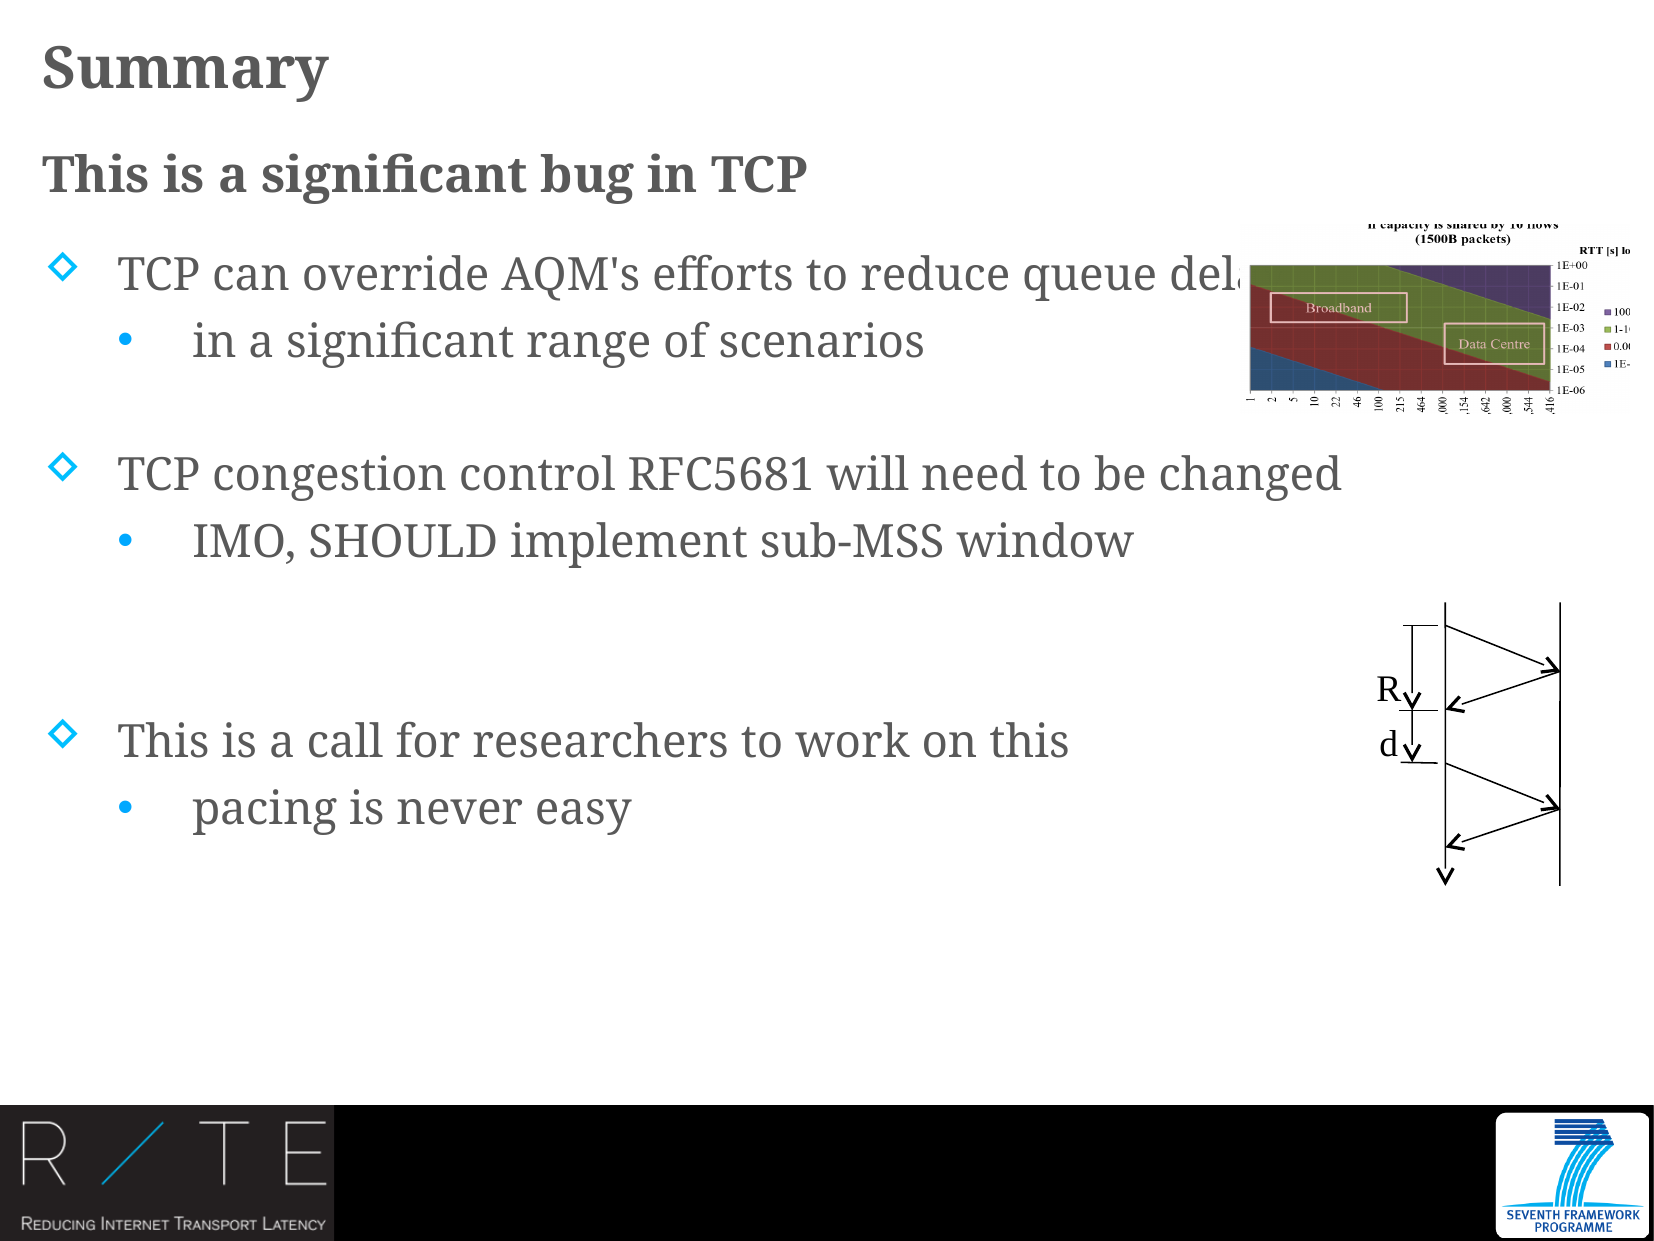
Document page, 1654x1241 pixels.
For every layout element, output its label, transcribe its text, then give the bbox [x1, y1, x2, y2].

text_box R [1361, 656, 1417, 717]
text_box d [1364, 711, 1413, 772]
picture [1240, 224, 1630, 414]
title Summary [27, 11, 1626, 108]
list This is a significant bug in TCP [27, 135, 1626, 219]
list TCP can override AQM's efforts to reduce queue delay in a significant range of scenarios TCP congestion control RFC5681 will need to be changed IMO, SHOULD implement sub-MSS window This is a call for researchers to work on this pacing is never easy [27, 237, 1626, 1034]
